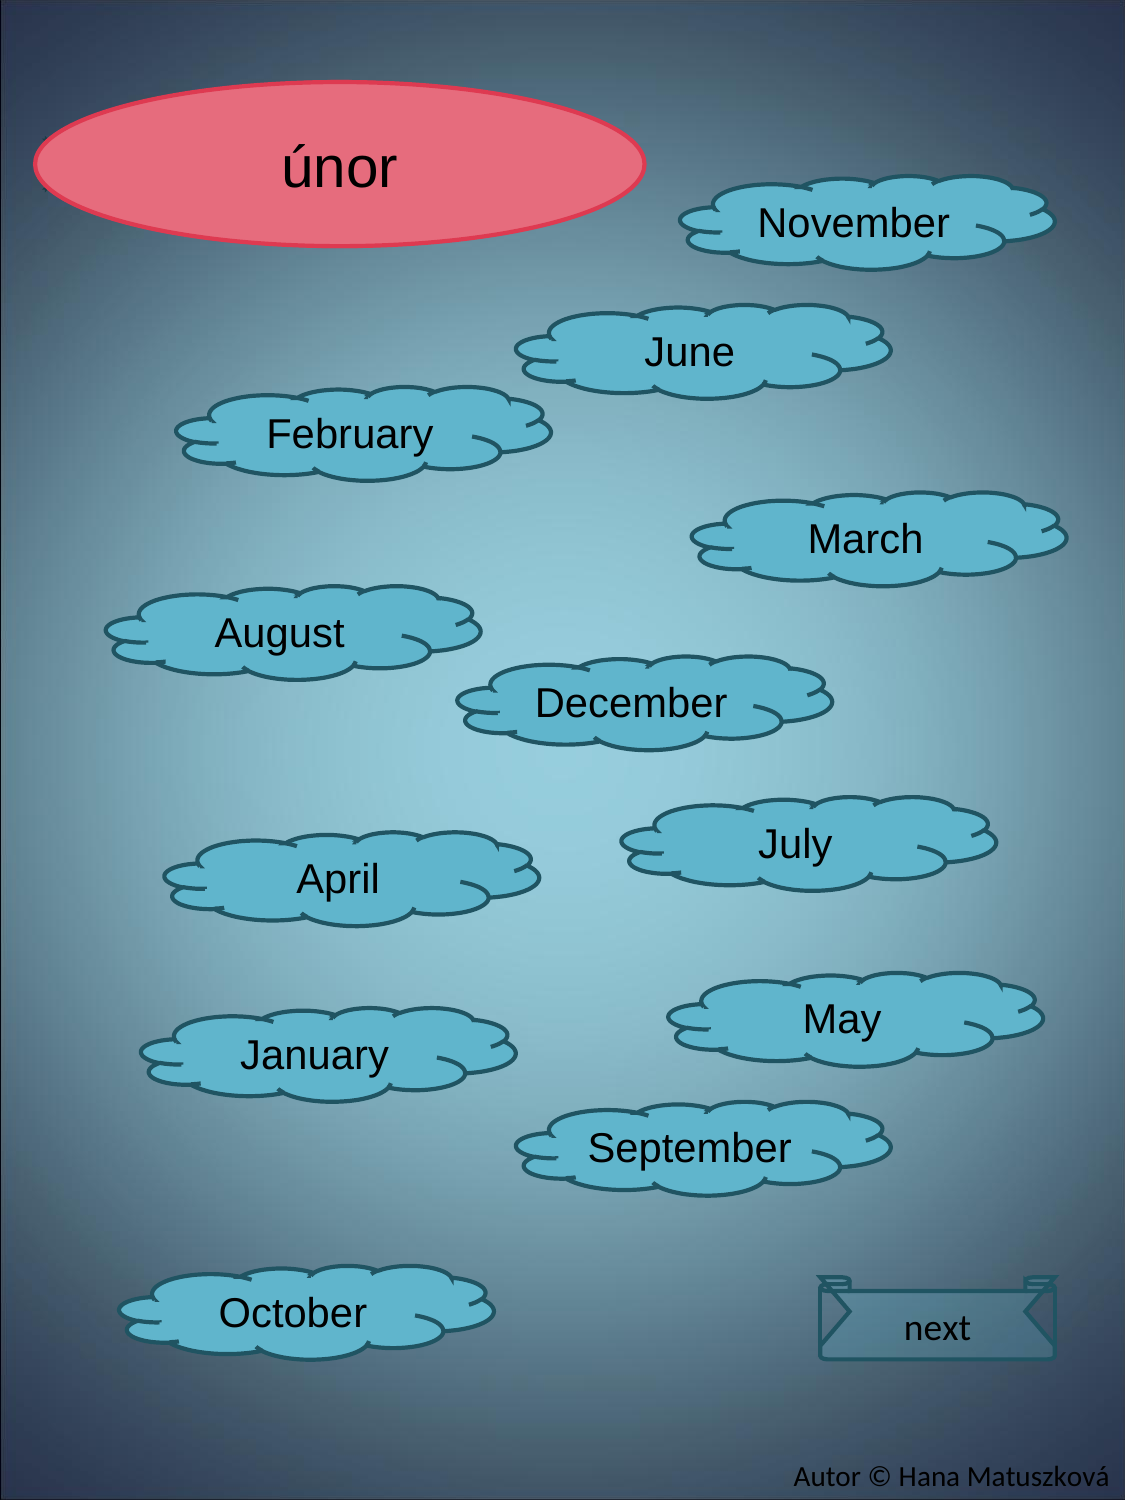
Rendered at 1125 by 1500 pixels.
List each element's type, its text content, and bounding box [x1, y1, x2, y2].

text_box August [105, 586, 481, 680]
text_box March [691, 492, 1067, 587]
text_box September [515, 1101, 891, 1196]
text_box next [820, 1277, 1055, 1360]
text_box December [457, 656, 833, 751]
text_box únor [35, 82, 645, 247]
text_box October [119, 1265, 494, 1360]
text_box June [515, 304, 891, 399]
picture [0, 0, 1125, 1500]
text_box July [621, 797, 997, 891]
text_box February [176, 386, 551, 481]
text_box May [668, 972, 1044, 1067]
text_box April [164, 832, 540, 927]
text_box January [140, 1008, 516, 1102]
text_box November [679, 176, 1055, 270]
text_box Autor © Hana Matuszková [778, 1449, 1125, 1500]
